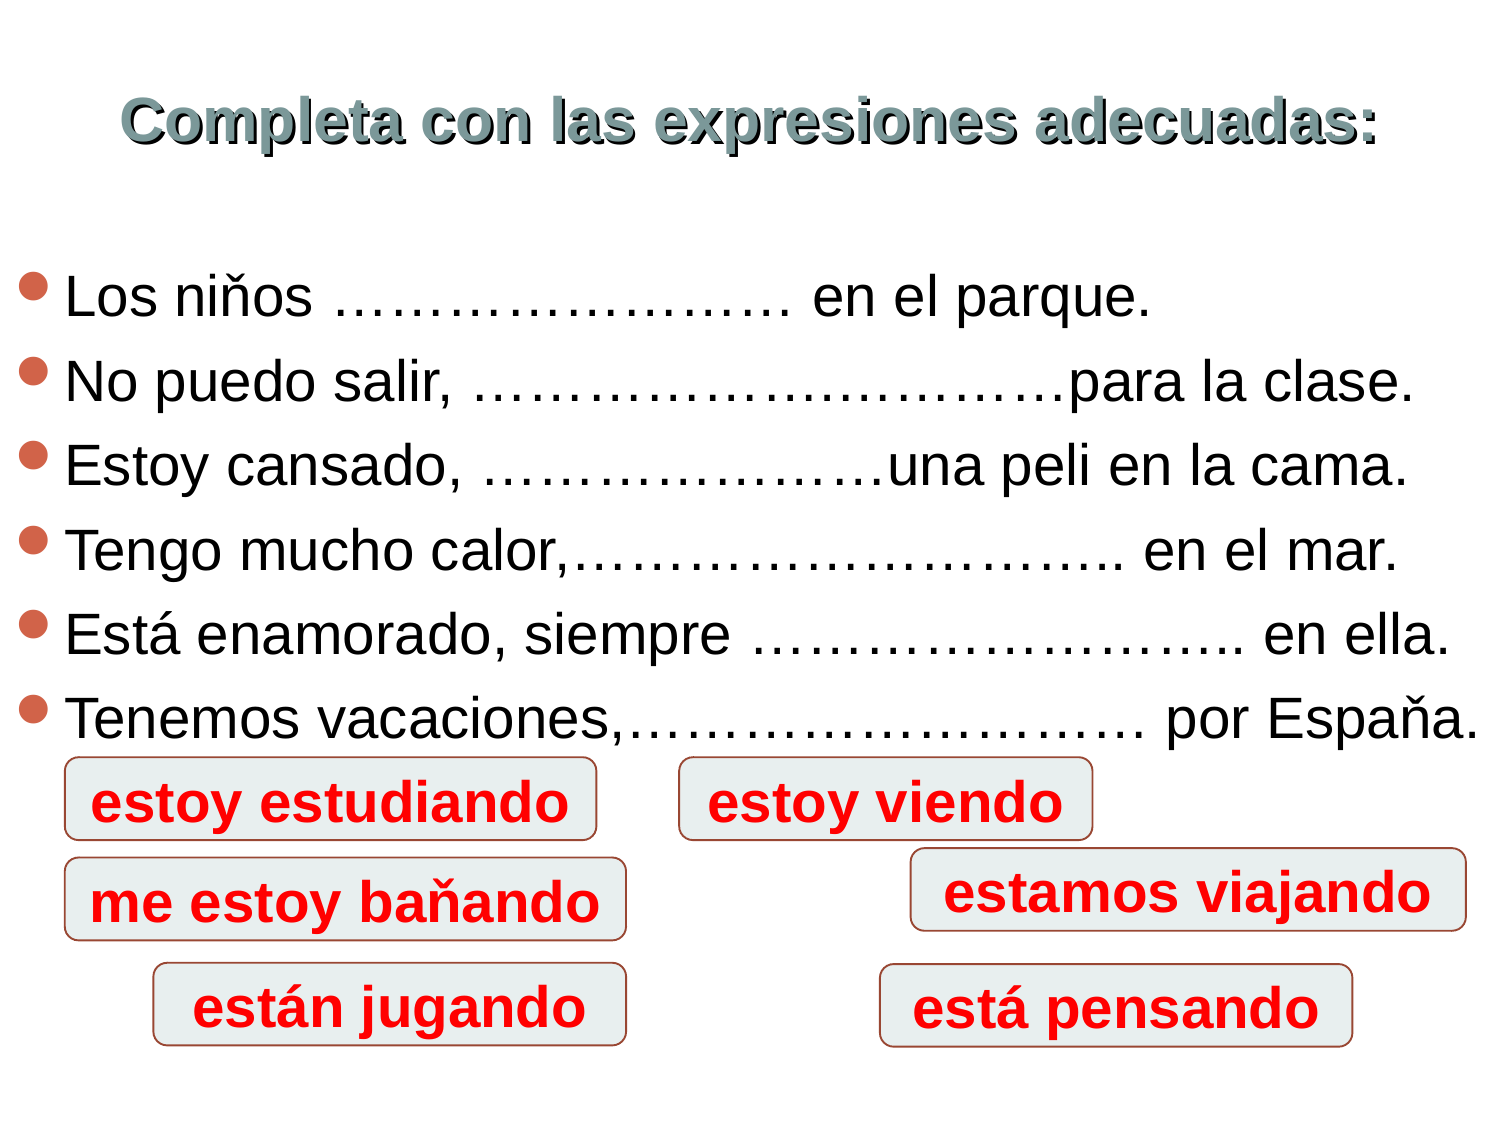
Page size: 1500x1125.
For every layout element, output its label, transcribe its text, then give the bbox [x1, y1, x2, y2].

text_box estoy estudiando [64, 757, 597, 841]
title Completa con las expresiones adecuadas: [49, 37, 1450, 162]
text_box estamos viajando [910, 848, 1466, 931]
list Los niňos …………………… en el parque. No puedo salir, ……………….…………para la clase. Estoy cansado, …………………una peli en la cama. Tengo mucho calor,……………………….. en el mar. Está enamorado, siempre …………………….. en ella. Tenemos vacaciones,……………………… por Espaňa. [0, 250, 1500, 1047]
text_box está pensando [879, 964, 1353, 1047]
text_box están jugando [153, 962, 627, 1046]
text_box me estoy baňando [64, 857, 627, 941]
text_box estoy viendo [679, 757, 1093, 841]
